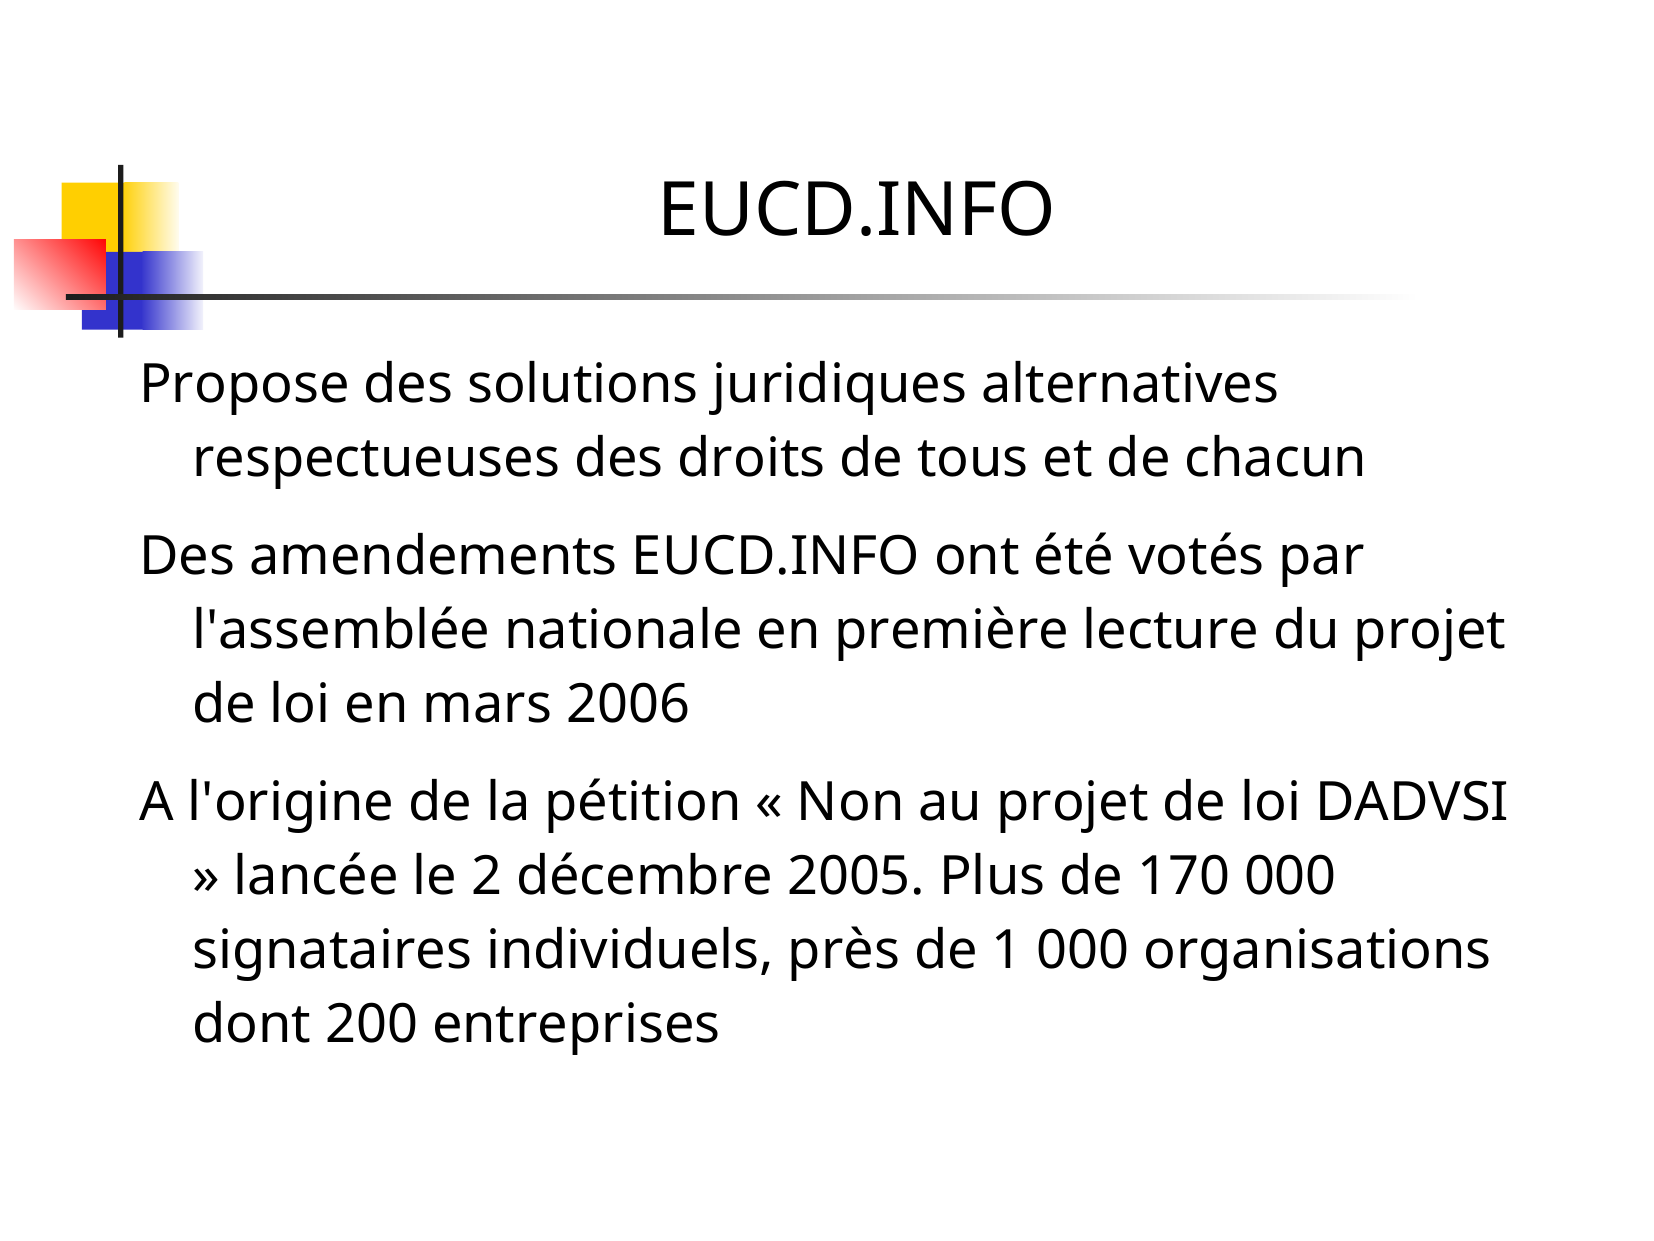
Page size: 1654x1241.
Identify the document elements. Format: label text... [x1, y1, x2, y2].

list Propose des solutions juridiques alternatives respectueuses des droits de tous et de chacun Des amendements EUCD.INFO ont été votés par l'assemblée nationale en première lecture du projet de loi en mars 2006 A l'origine de la pétition « Non au projet de loi DADVSI » lancée le 2 décembre 2005. Plus de 170 000 signataires individuels, près de 1 000 organisations dont 200 entreprises [121, 344, 1534, 1112]
title EUCD.INFO [121, 110, 1534, 303]
